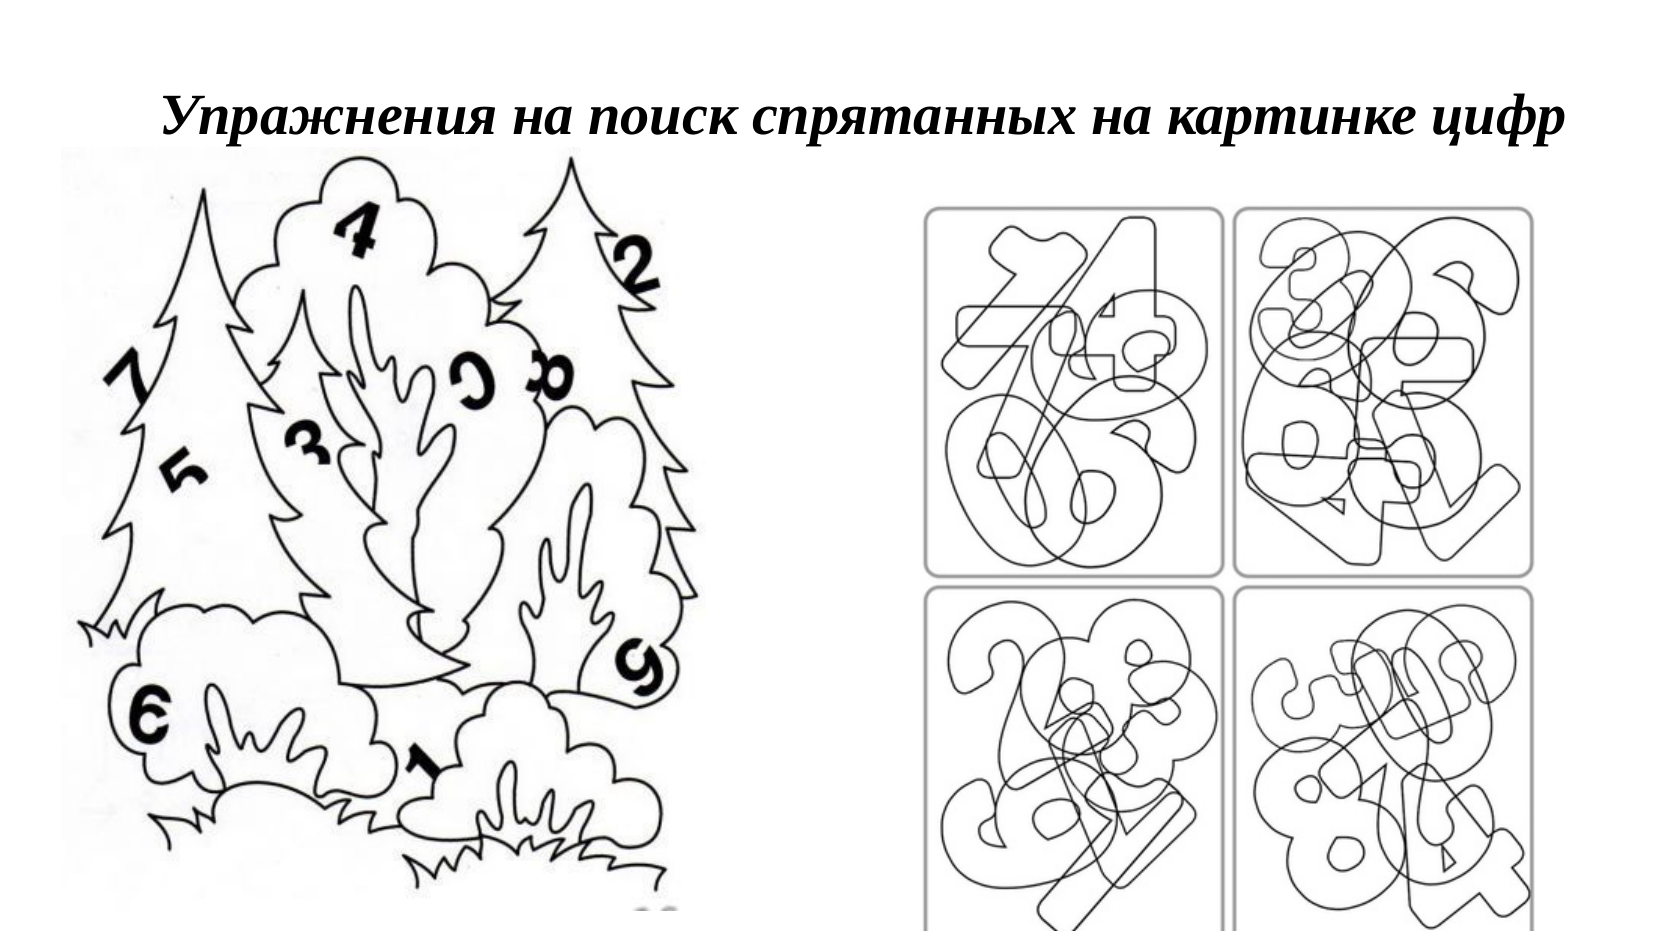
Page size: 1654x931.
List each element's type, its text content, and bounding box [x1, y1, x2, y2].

picture [915, 192, 1542, 931]
title Упражнения на поиск спрятанных на картинке цифр [82, 37, 1571, 193]
picture [61, 147, 709, 911]
